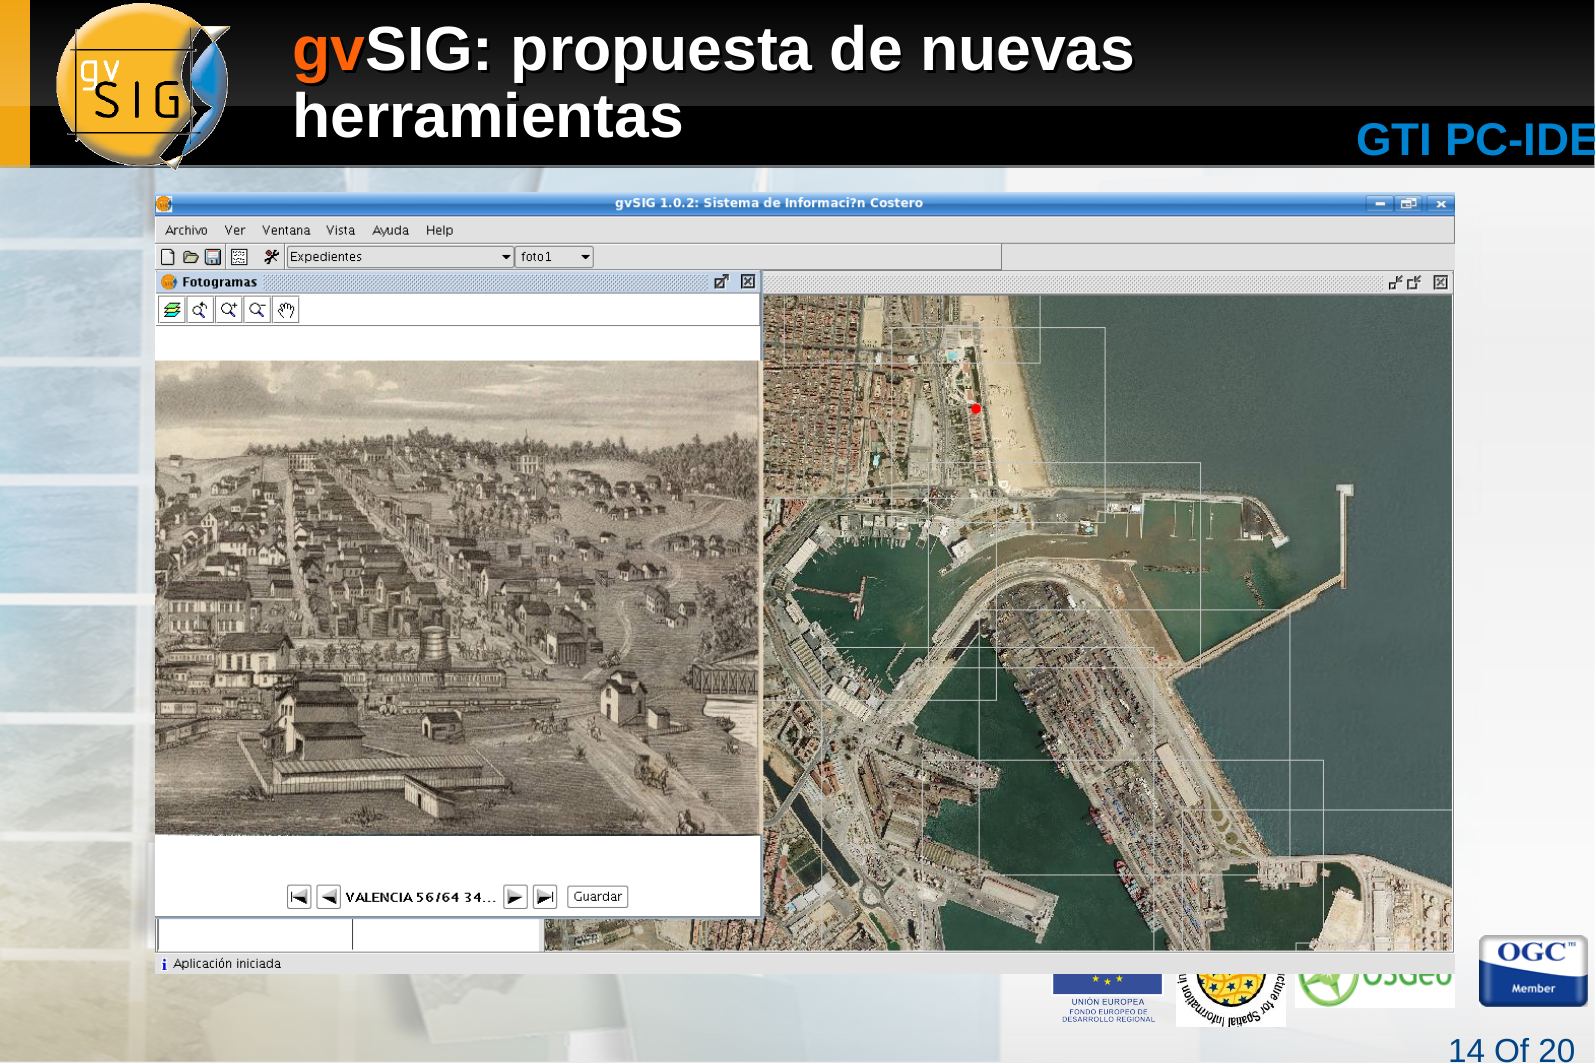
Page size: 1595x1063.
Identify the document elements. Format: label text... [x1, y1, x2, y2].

text_box gvSIG: propuesta de nuevas herramientas [277, 9, 1388, 162]
picture [1579, 142, 1595, 150]
picture [1579, 129, 1595, 136]
picture [0, 0, 1595, 1063]
